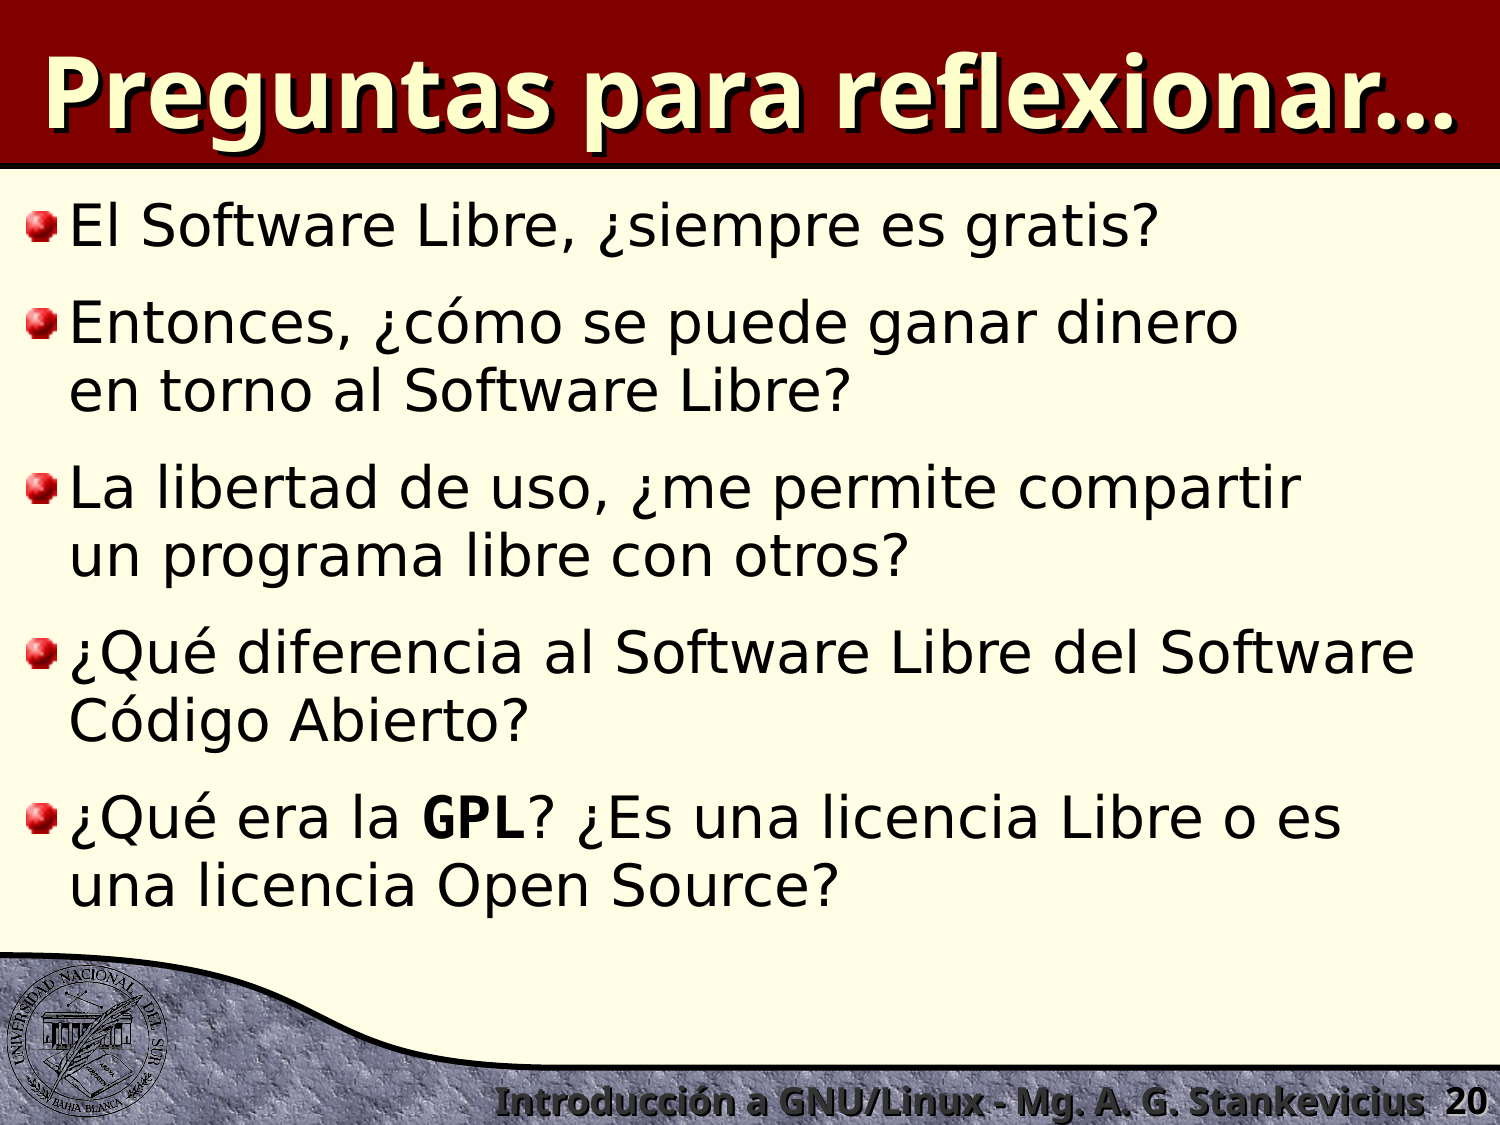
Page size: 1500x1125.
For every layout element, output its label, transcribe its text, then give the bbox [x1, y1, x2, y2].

picture [0, 956, 1500, 1125]
title Preguntas para reflexionar... [15, 12, 1485, 153]
list El Software Libre, ¿siempre es gratis? Entonces, ¿cómo se puede ganar dinero en torno al Software Libre? La libertad de uso, ¿me permite compartir un programa libre con otros? ¿Qué diferencia al Software Libre del Software Código Abierto? ¿Qué era la GPL? ¿Es una licencia Libre o es una licencia Open Source? [11, 192, 1486, 935]
picture [1059, 1100, 1065, 1110]
